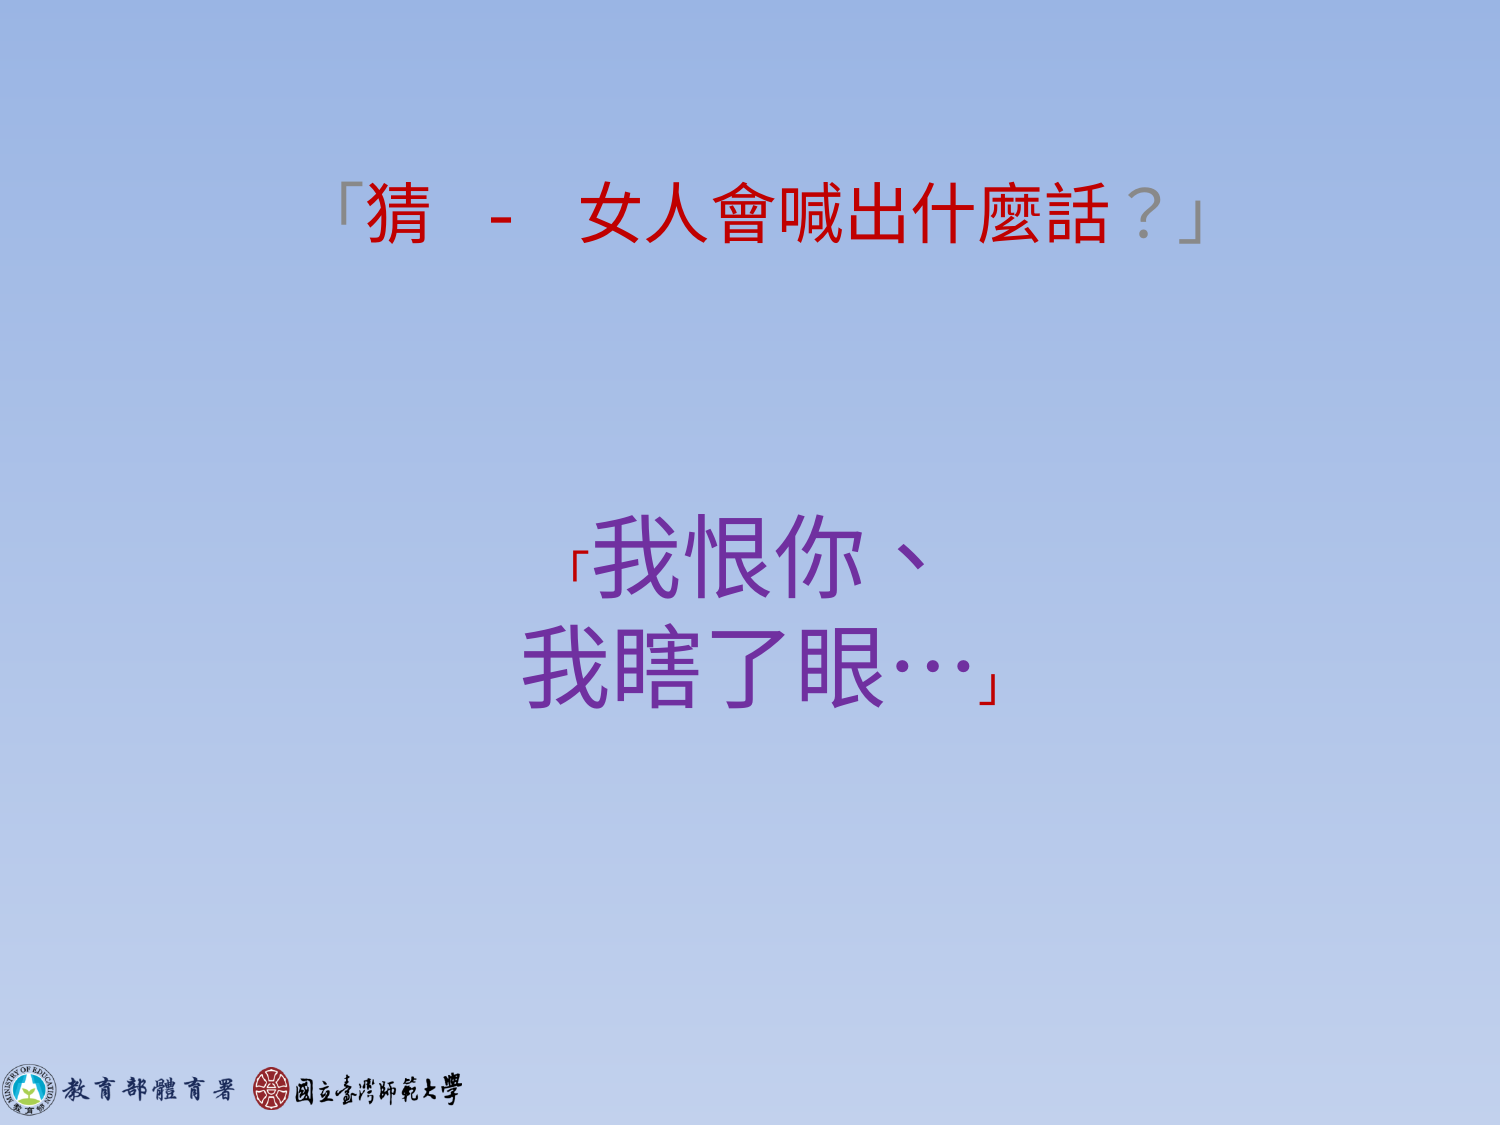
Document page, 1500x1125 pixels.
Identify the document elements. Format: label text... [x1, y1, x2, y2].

subtitle 「猜 - 女人會喊出什麼話？」 [164, 164, 1380, 452]
title 「我恨你、 我瞎了眼…」 [140, 492, 1356, 734]
